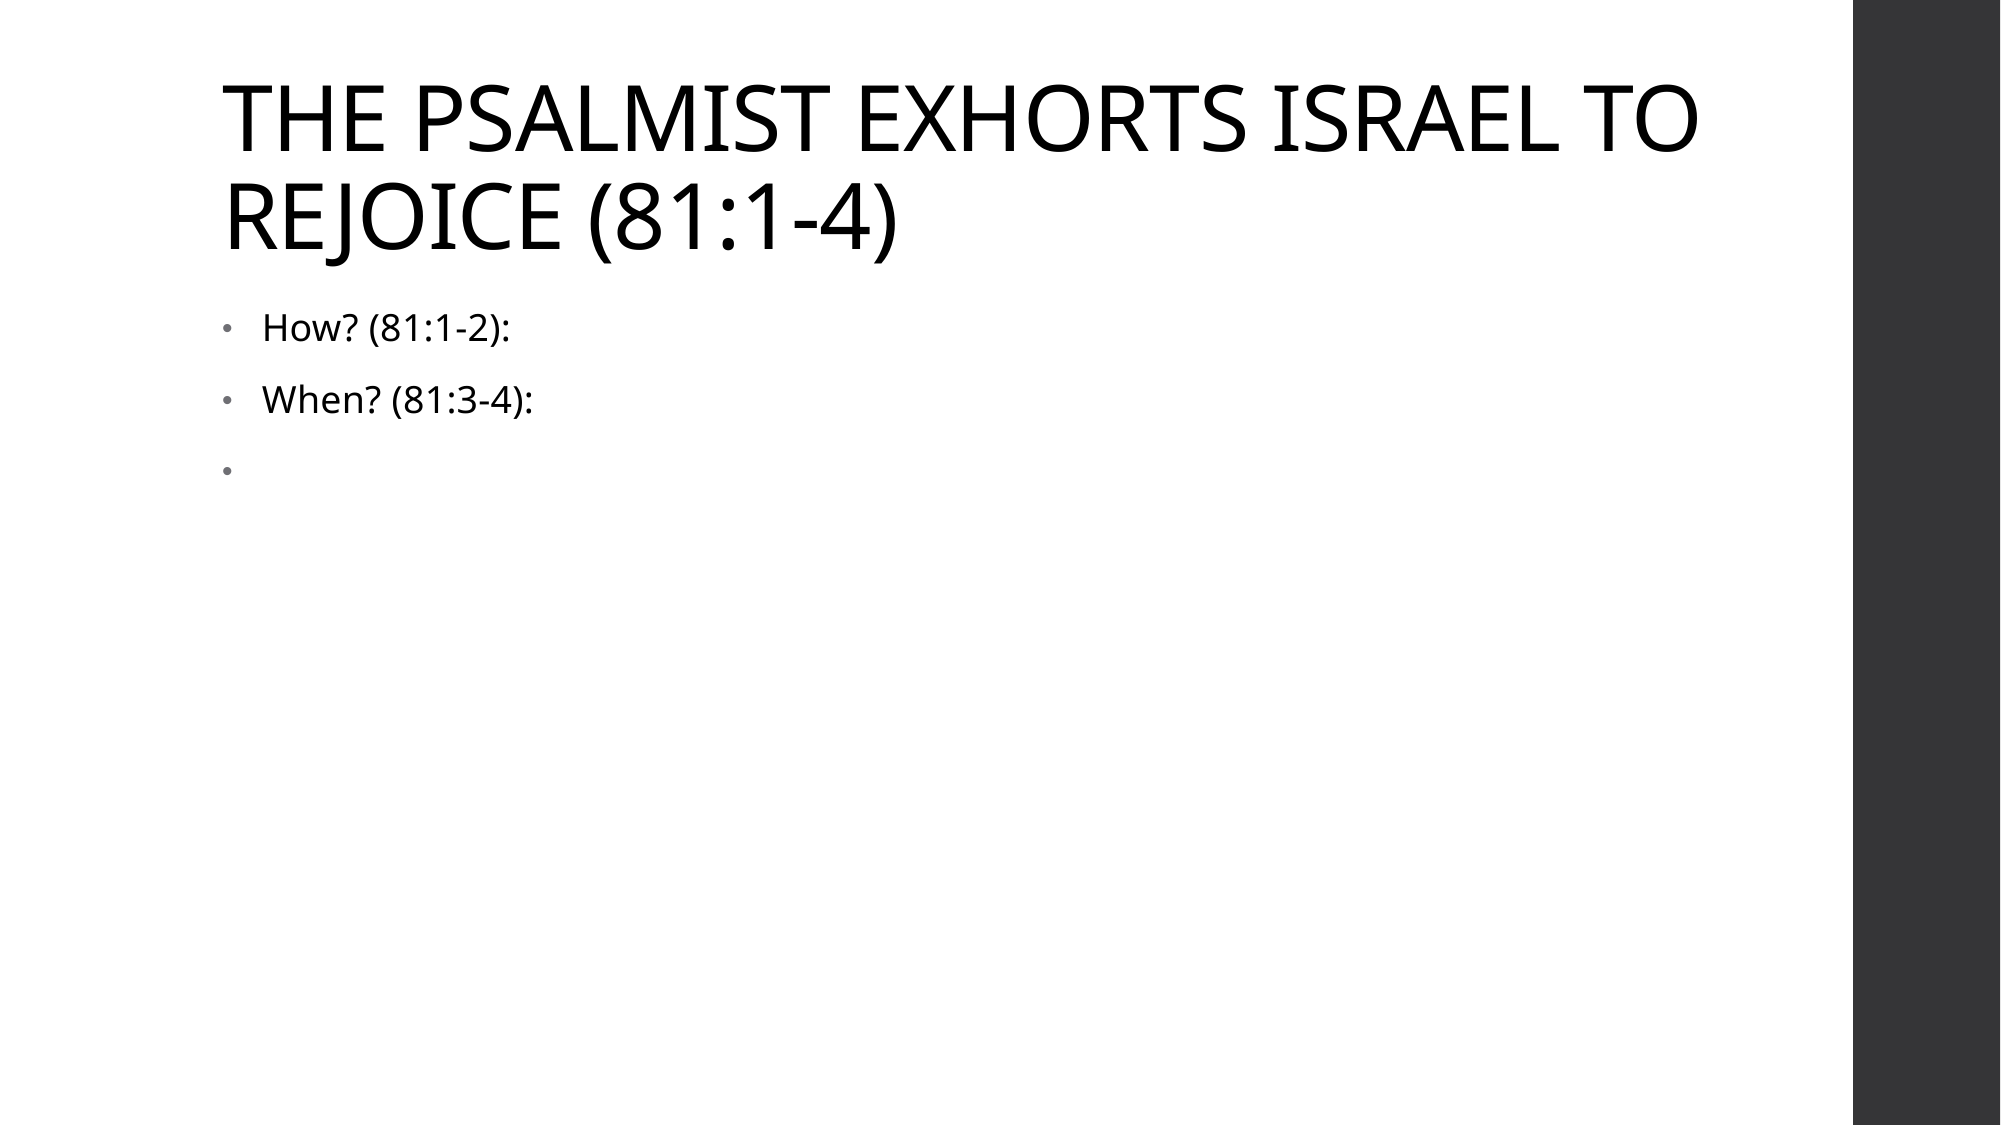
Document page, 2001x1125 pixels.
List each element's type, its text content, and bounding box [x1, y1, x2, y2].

title THE PSALMIST EXHORTS ISRAEL TO REJOICE (81:1-4) [206, 60, 1797, 278]
list How? (81:1-2): When? (81:3-4): [206, 299, 1617, 1014]
